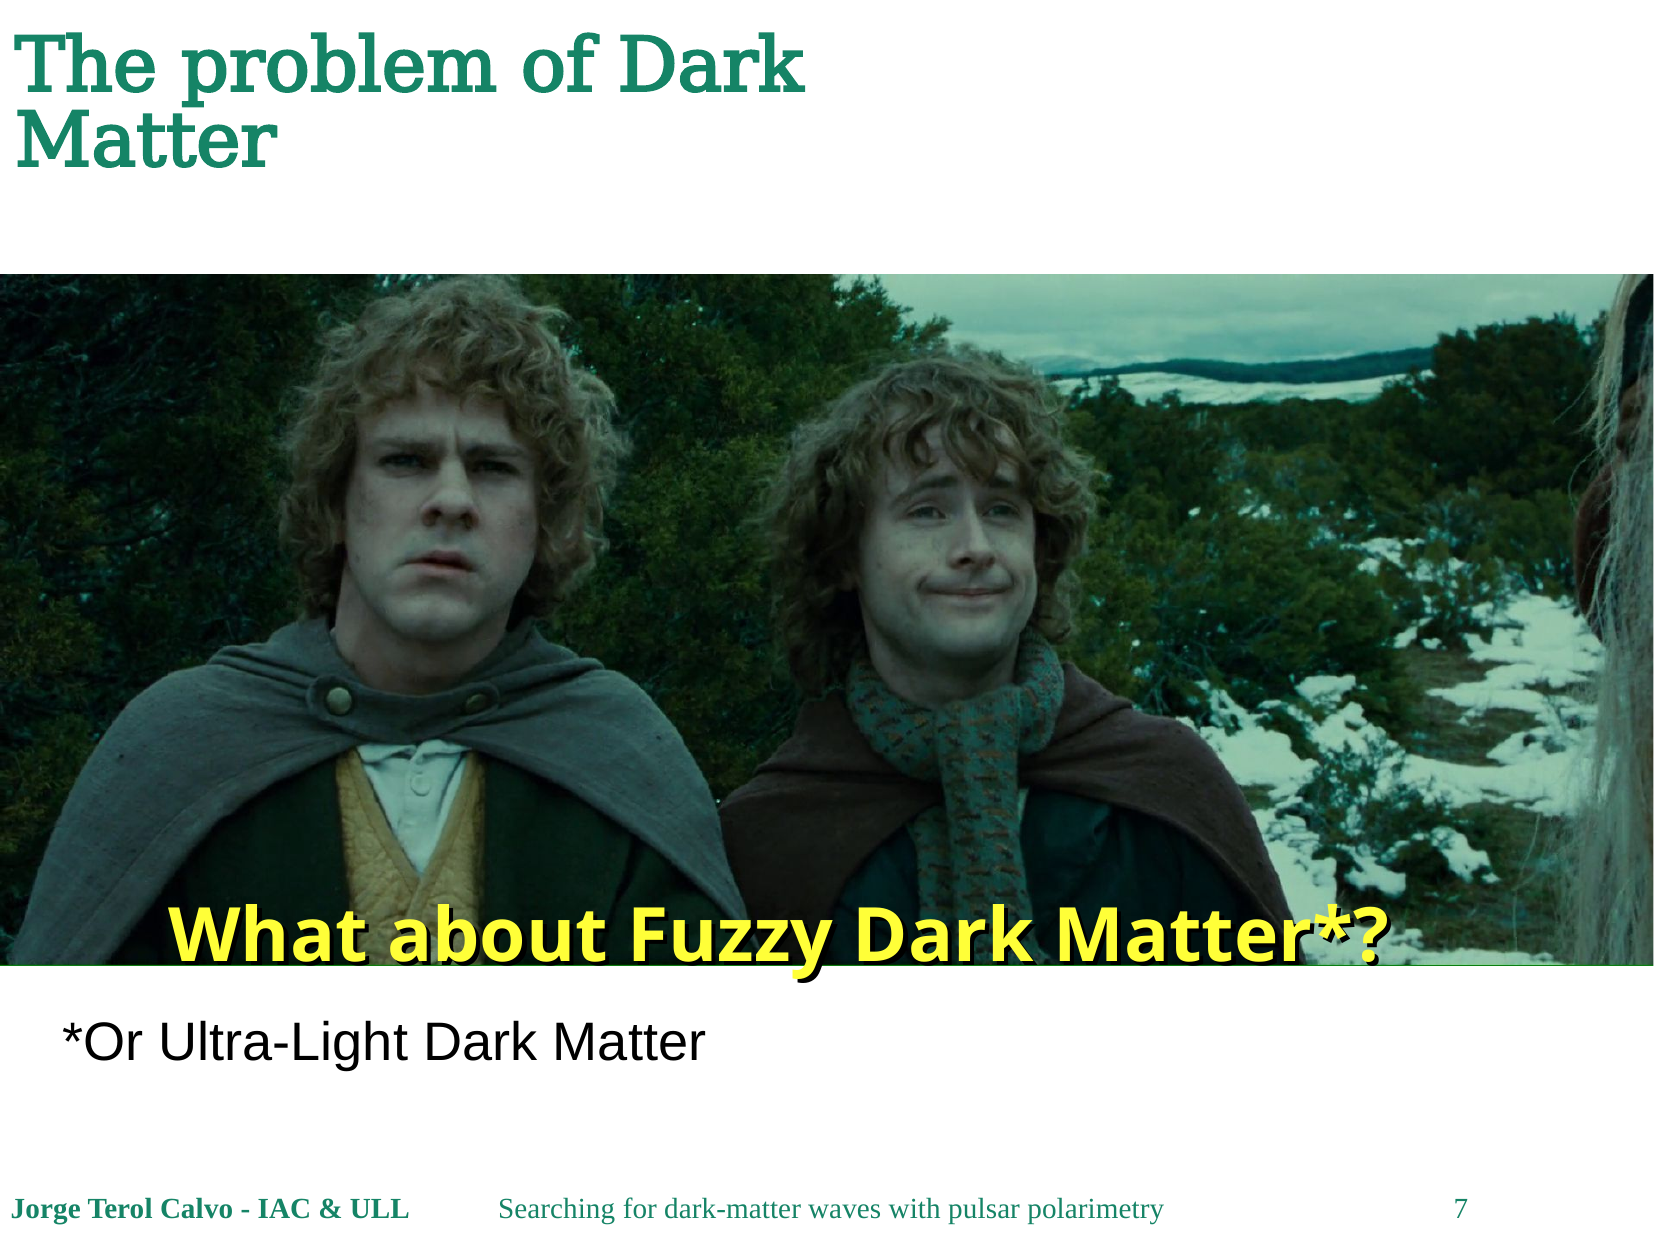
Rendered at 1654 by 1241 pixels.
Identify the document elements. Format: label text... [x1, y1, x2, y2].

text_box What about Fuzzy Dark Matter*? [153, 874, 1512, 981]
text_box *Or Ultra-Light Dark Matter [47, 1003, 875, 1080]
text_box The problem of Dark Matter [0, 23, 1004, 119]
picture [0, 274, 1654, 966]
